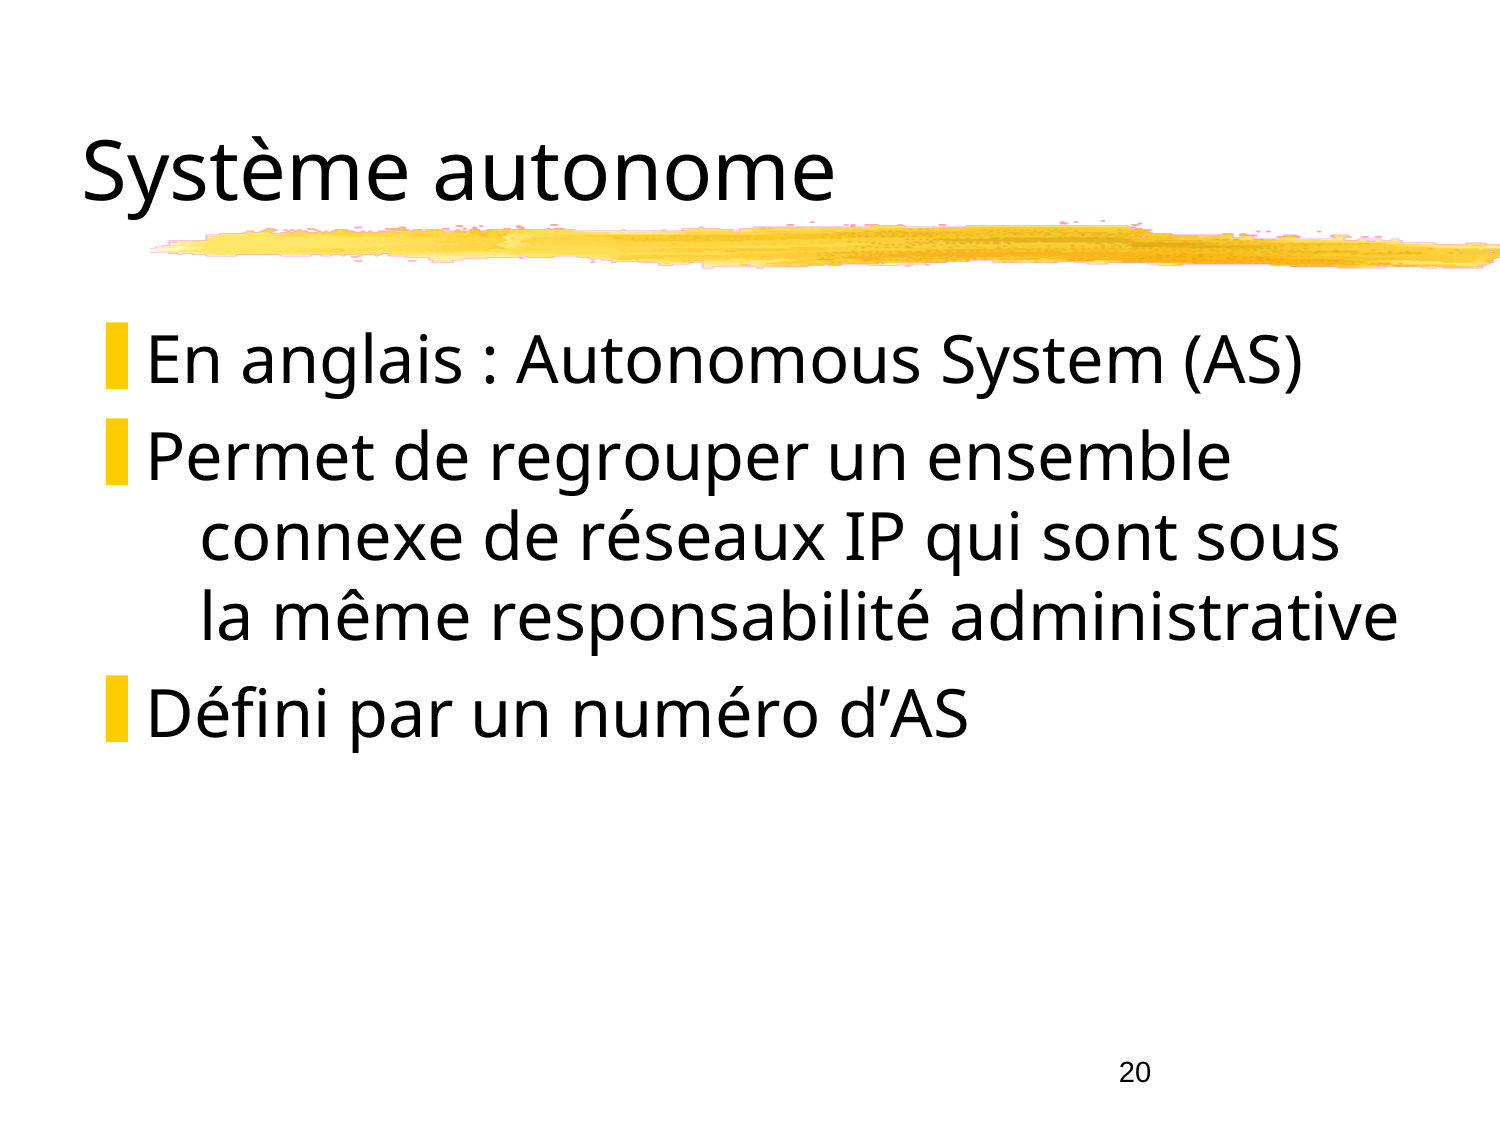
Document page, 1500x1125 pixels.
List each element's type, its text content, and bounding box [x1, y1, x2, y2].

text_box [1104, 1021, 1416, 1096]
list En anglais : Autonomous System (AS)‏ Permet de regrouper un ensemble connexe de réseaux IP qui sont sous la même responsabilité administrative Défini par un numéro d’AS [75, 309, 1417, 995]
title Système autonome [66, 37, 1342, 225]
